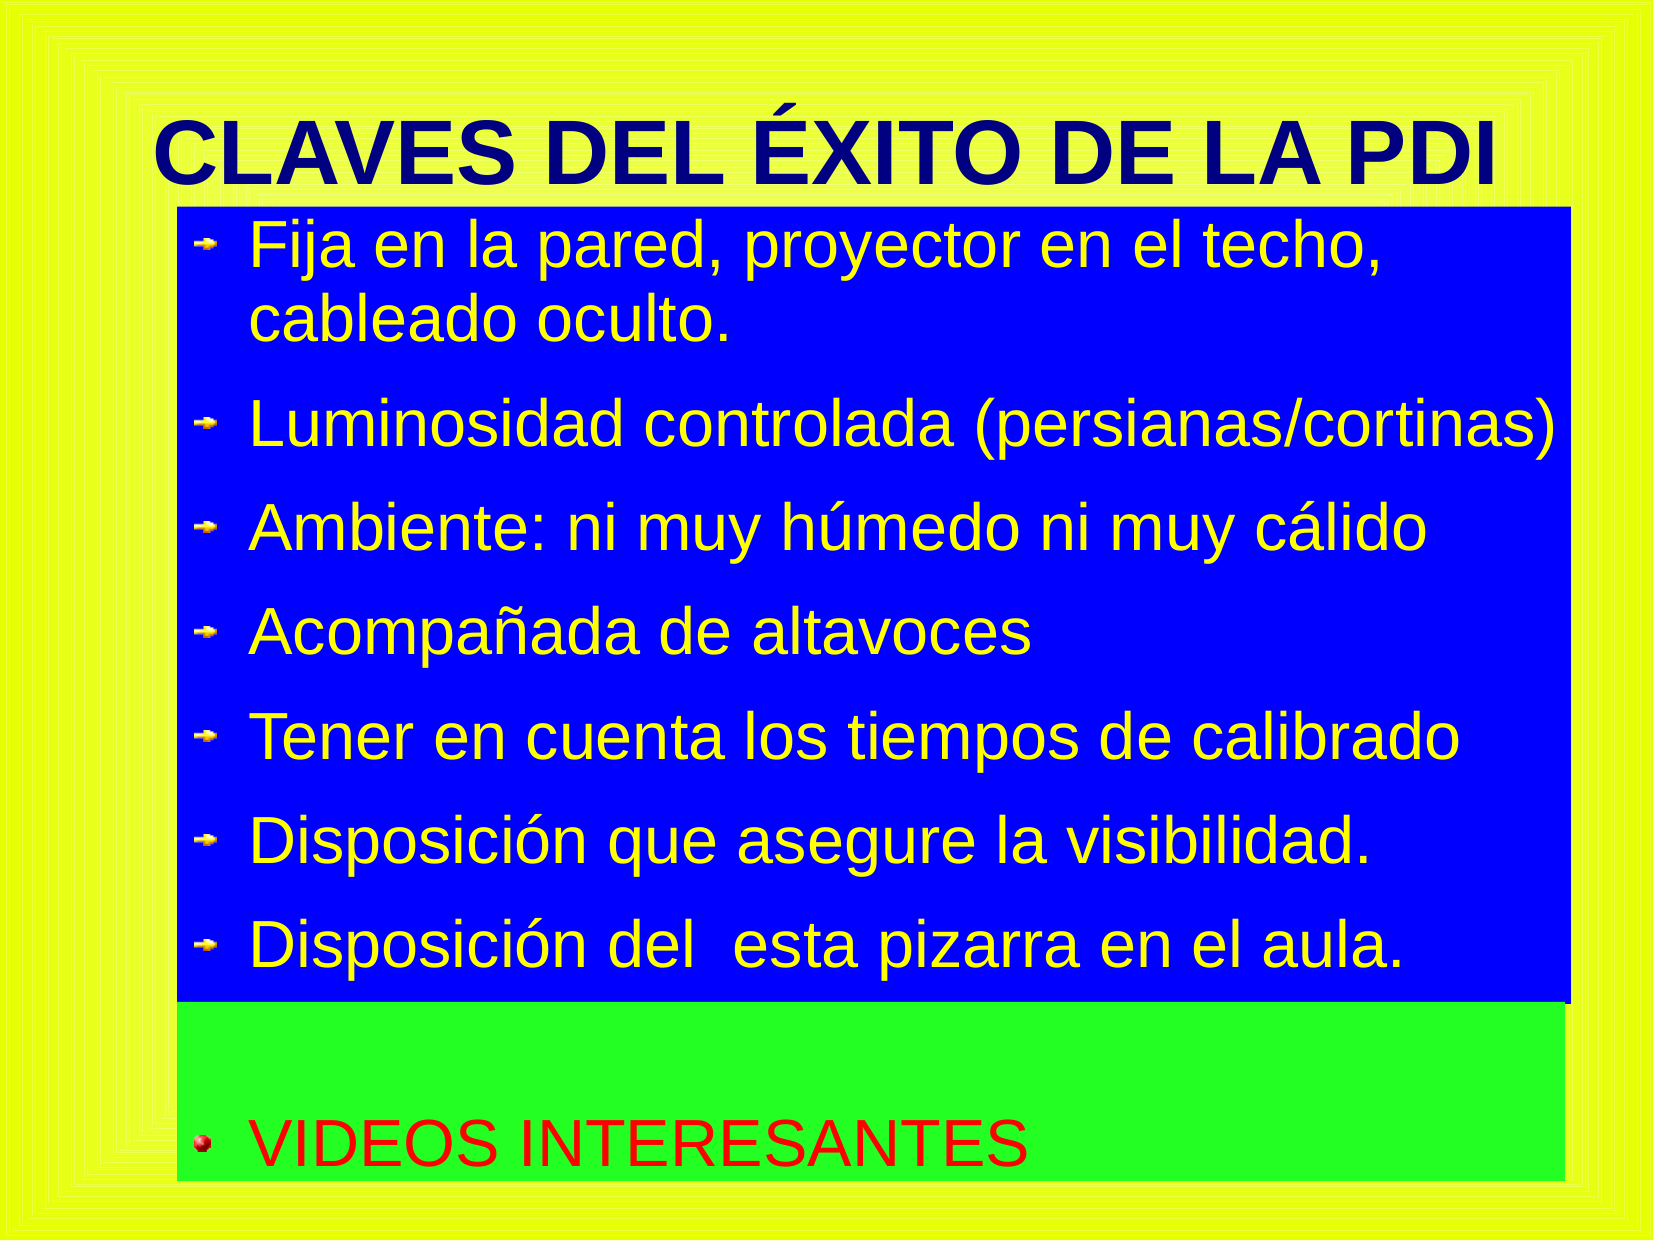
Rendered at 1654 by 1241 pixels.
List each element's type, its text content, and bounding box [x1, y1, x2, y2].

list VIDEOS INTERESANTES [177, 1001, 1565, 1182]
title CLAVES DEL ÉXITO DE LA PDI [82, 49, 1571, 257]
list Fija en la pared, proyector en el techo, cableado oculto. Luminosidad controlada (persianas/cortinas) Ambiente: ni muy húmedo ni muy cálido Acompañada de altavoces Tener en cuenta los tiempos de calibrado Disposición que asegure la visibilidad. Disposición del esta pizarra en el aula. [177, 206, 1571, 1004]
